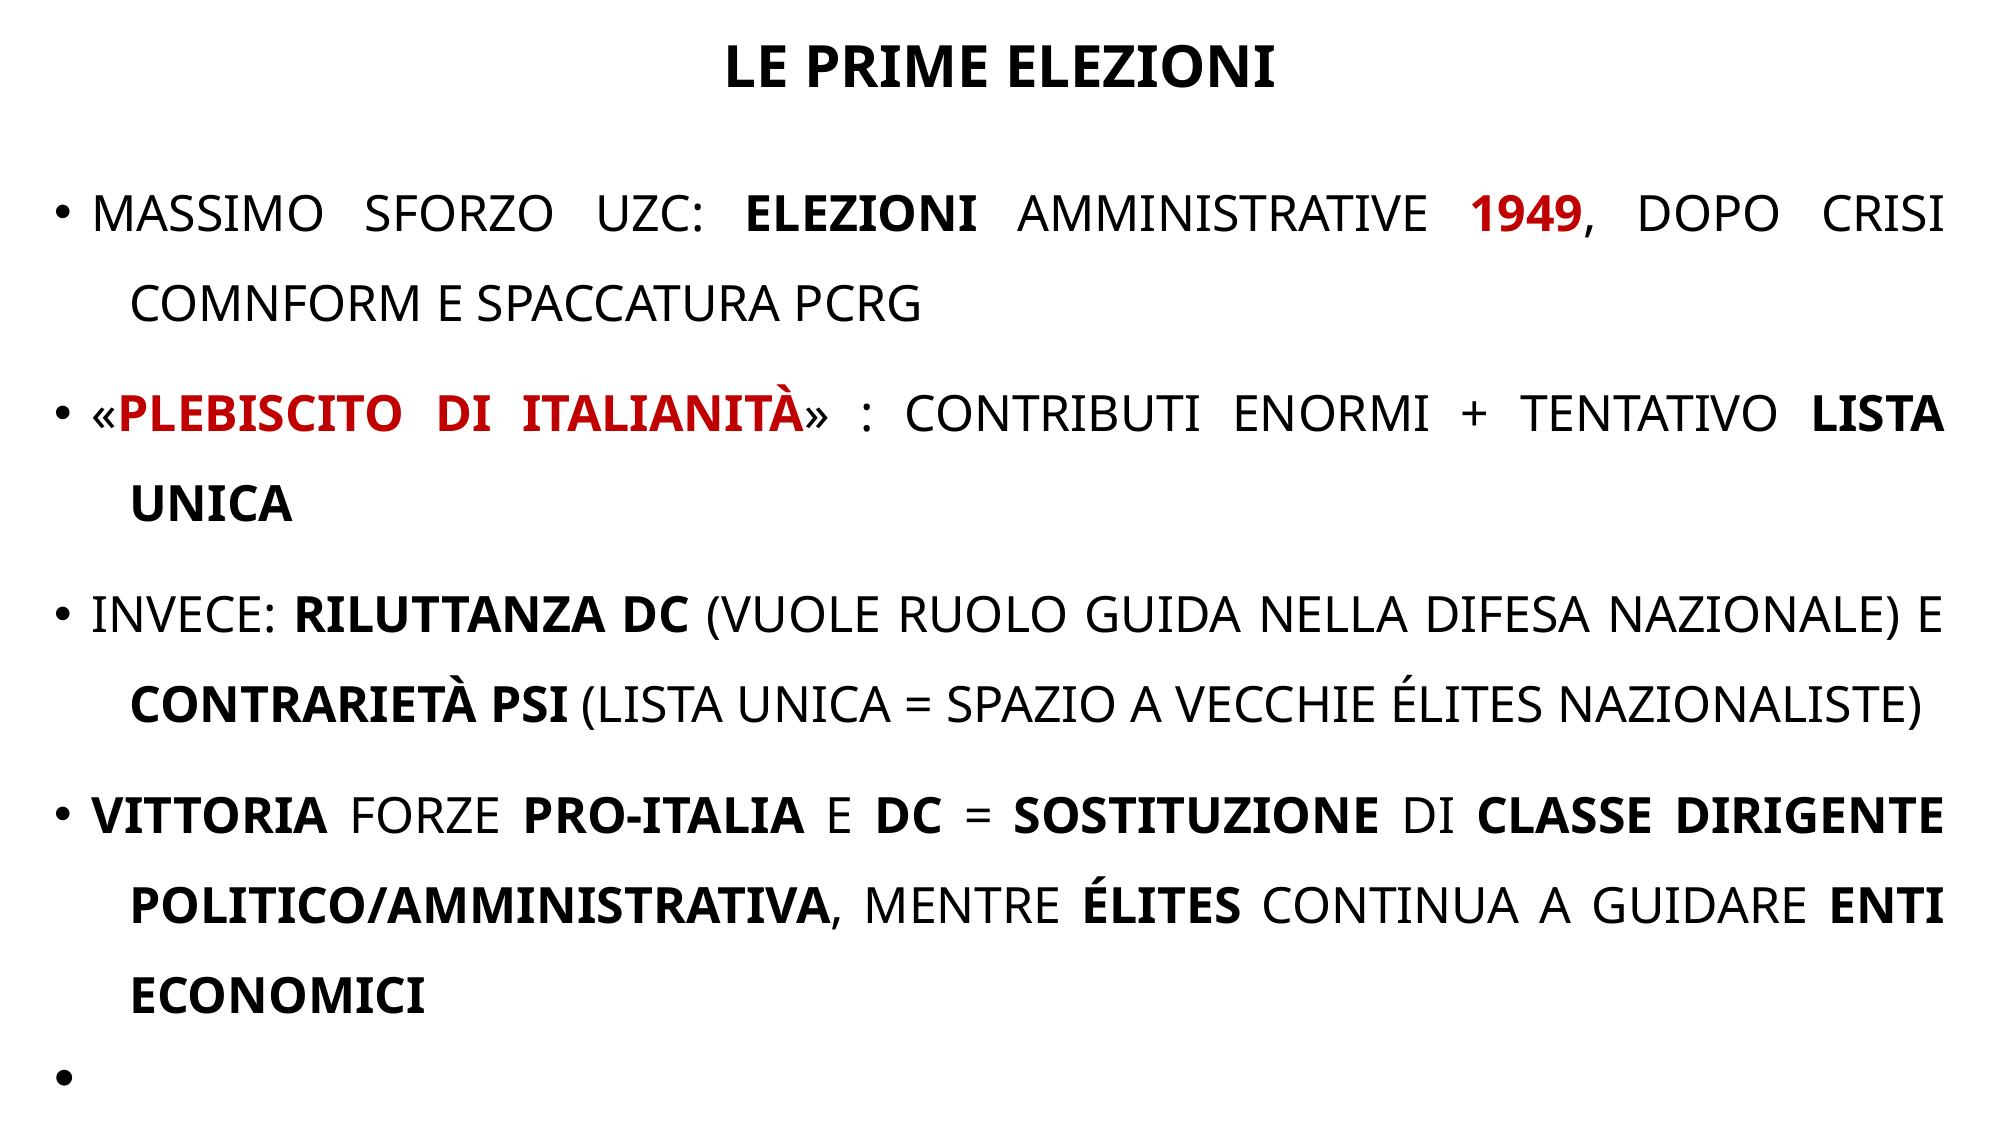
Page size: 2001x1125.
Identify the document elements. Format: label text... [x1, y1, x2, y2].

list MASSIMO SFORZO UZC: ELEZIONI AMMINISTRATIVE 1949, DOPO CRISI COMNFORM E SPACCATURA PCRG «PLEBISCITO DI ITALIANITÀ» : CONTRIBUTI ENORMI + TENTATIVO LISTA UNICA INVECE: RILUTTANZA DC (VUOLE RUOLO GUIDA NELLA DIFESA NAZIONALE) E CONTRARIETÀ PSI (LISTA UNICA = SPAZIO A VECCHIE ÉLITES NAZIONALISTE) VITTORIA FORZE PRO-ITALIA E DC = SOSTITUZIONE DI CLASSE DIRIGENTE POLITICO/AMMINISTRATIVA, MENTRE ÉLITES CONTINUA A GUIDARE ENTI ECONOMICI [39, 143, 1961, 1087]
title LE PRIME ELEZIONI [137, 29, 1863, 100]
